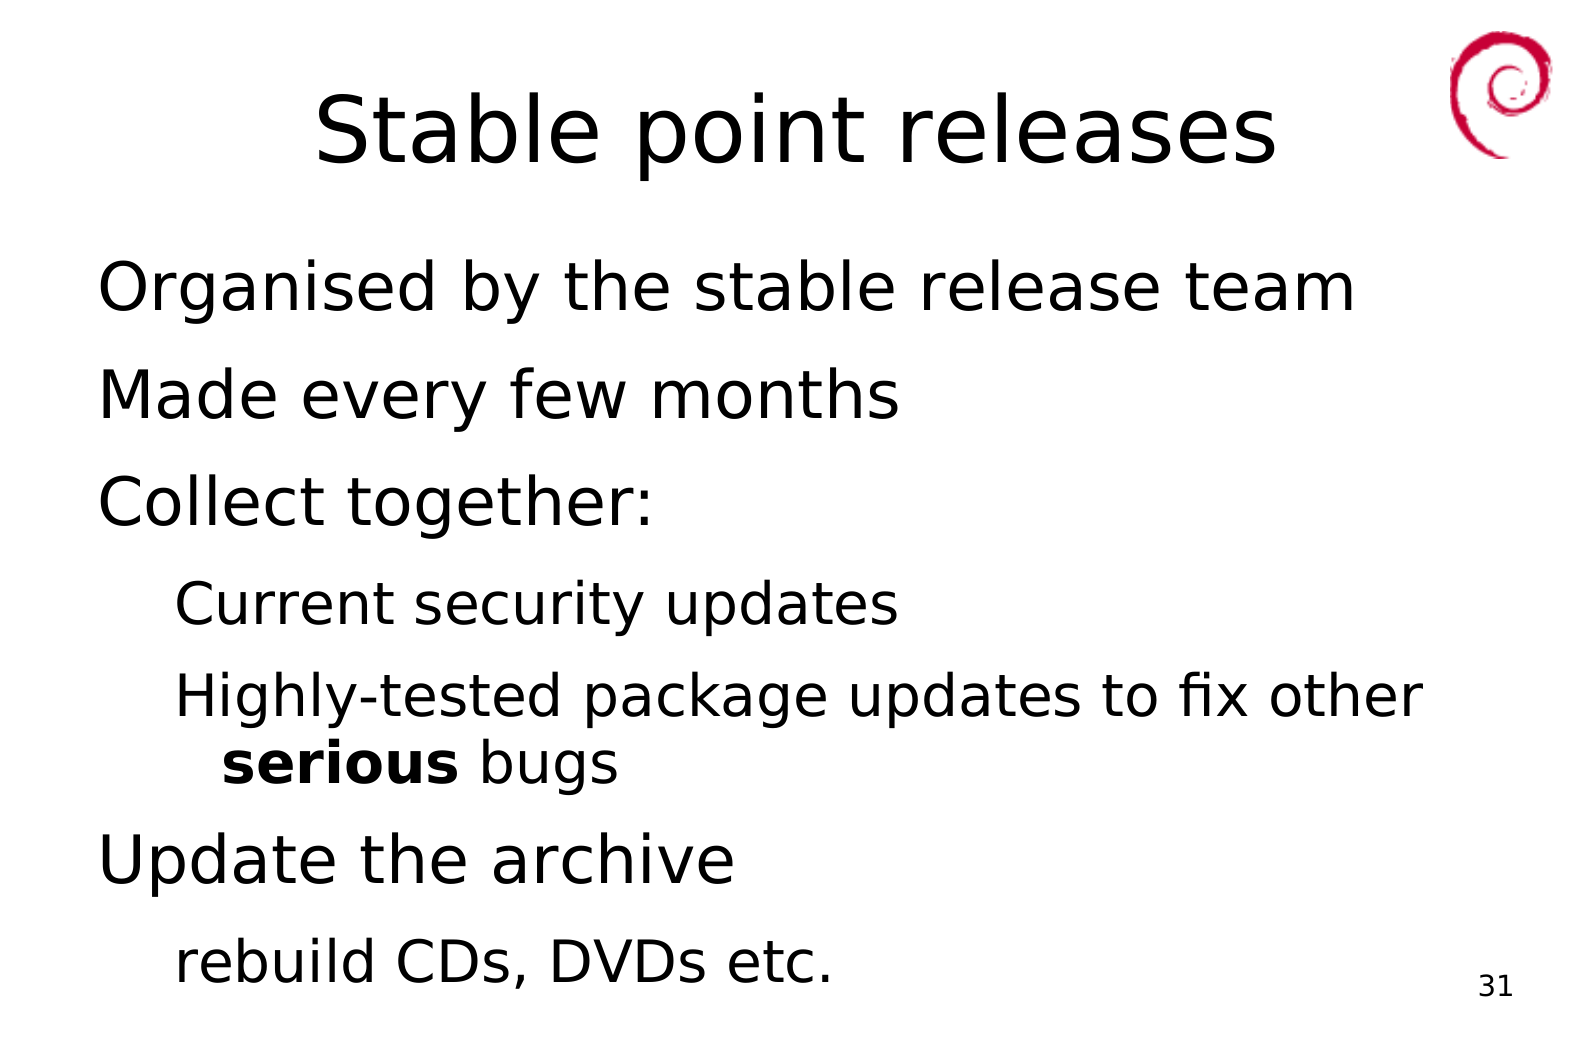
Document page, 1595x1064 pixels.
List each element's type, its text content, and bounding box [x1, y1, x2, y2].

picture [1450, 31, 1555, 159]
list Organised by the stable release team Made every few months Collect together: Current security updates Highly-tested package updates to fix other serious bugs Update the archive rebuild CDs, DVDs etc. [79, 248, 1515, 997]
title Stable point releases [79, 42, 1515, 221]
